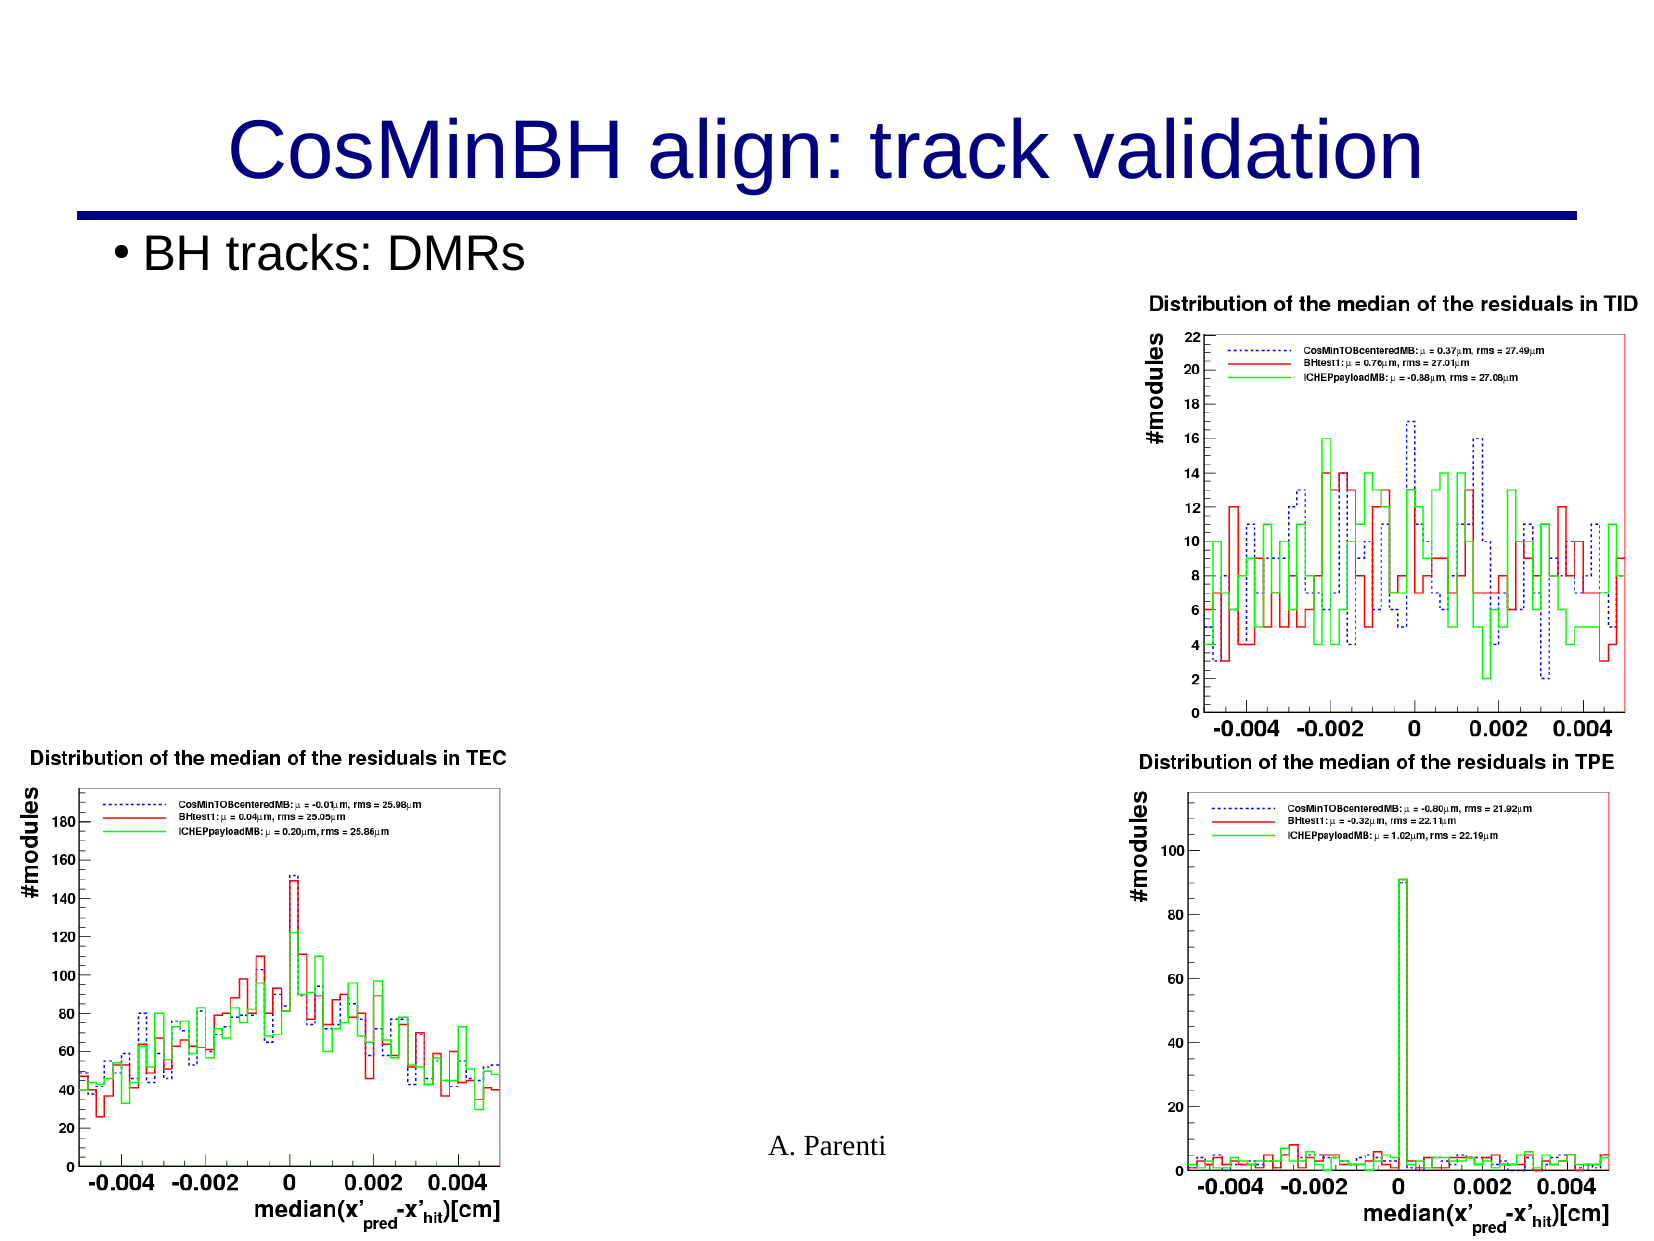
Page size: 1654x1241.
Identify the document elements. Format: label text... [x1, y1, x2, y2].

list BH tracks: DMRs [94, 225, 1583, 1094]
title CosMinBH align: track validation [82, 75, 1571, 226]
picture [1109, 283, 1651, 1241]
picture [0, 737, 526, 1241]
